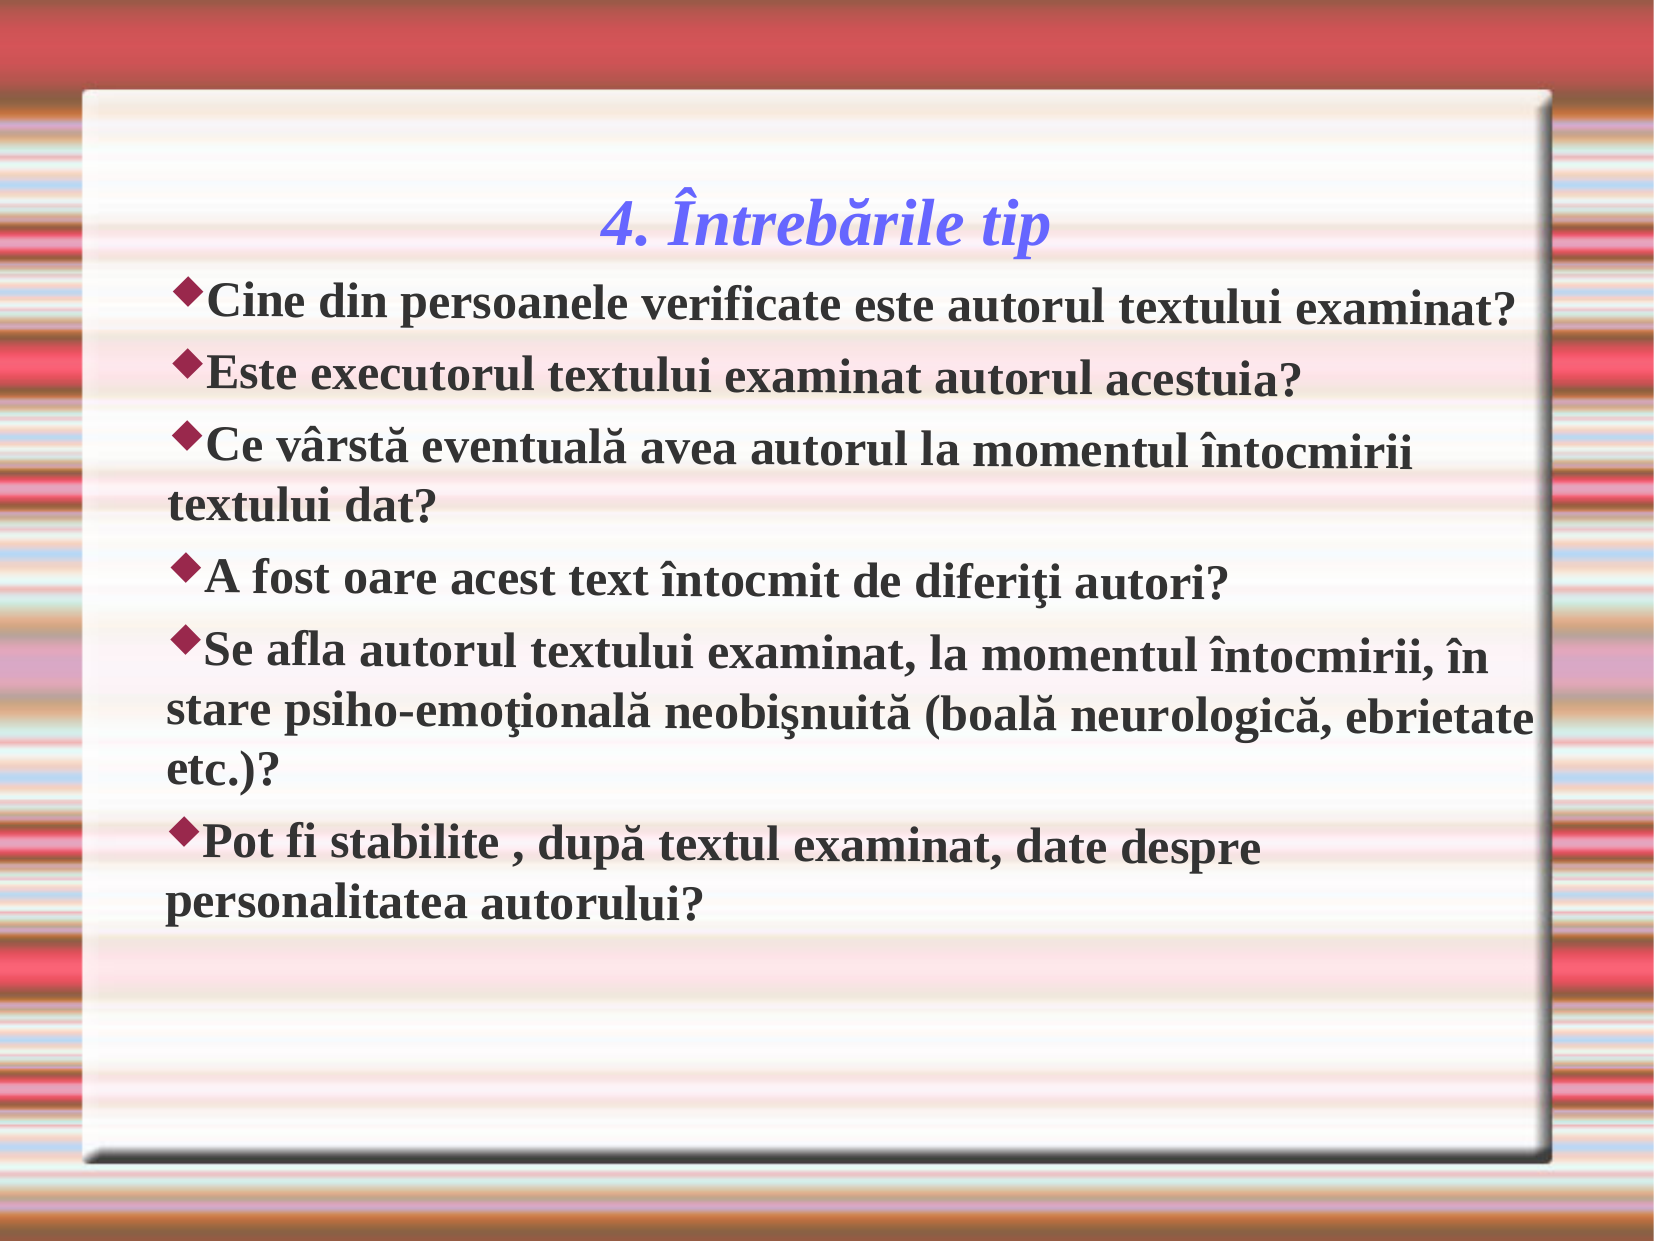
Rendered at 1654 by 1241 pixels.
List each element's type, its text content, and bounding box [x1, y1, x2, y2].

list Cine din persoanele verificate este autorul textului examinat? Este executorul textului examinat autorul acestuia? Ce vârstă eventuală avea autorul la momentul întocmirii textului dat? A fost oare acest text întocmit de diferiţi autori? Se afla autorul textului examinat, la momentul întocmirii, în stare psiho-emoţională neobişnuită (boală neurologică, ebrietate etc.)? Pot fi stabilite , după textul examinat, date despre personalitatea autorului? [163, 266, 1551, 1152]
title 4. Întrebările tip [121, 114, 1534, 322]
